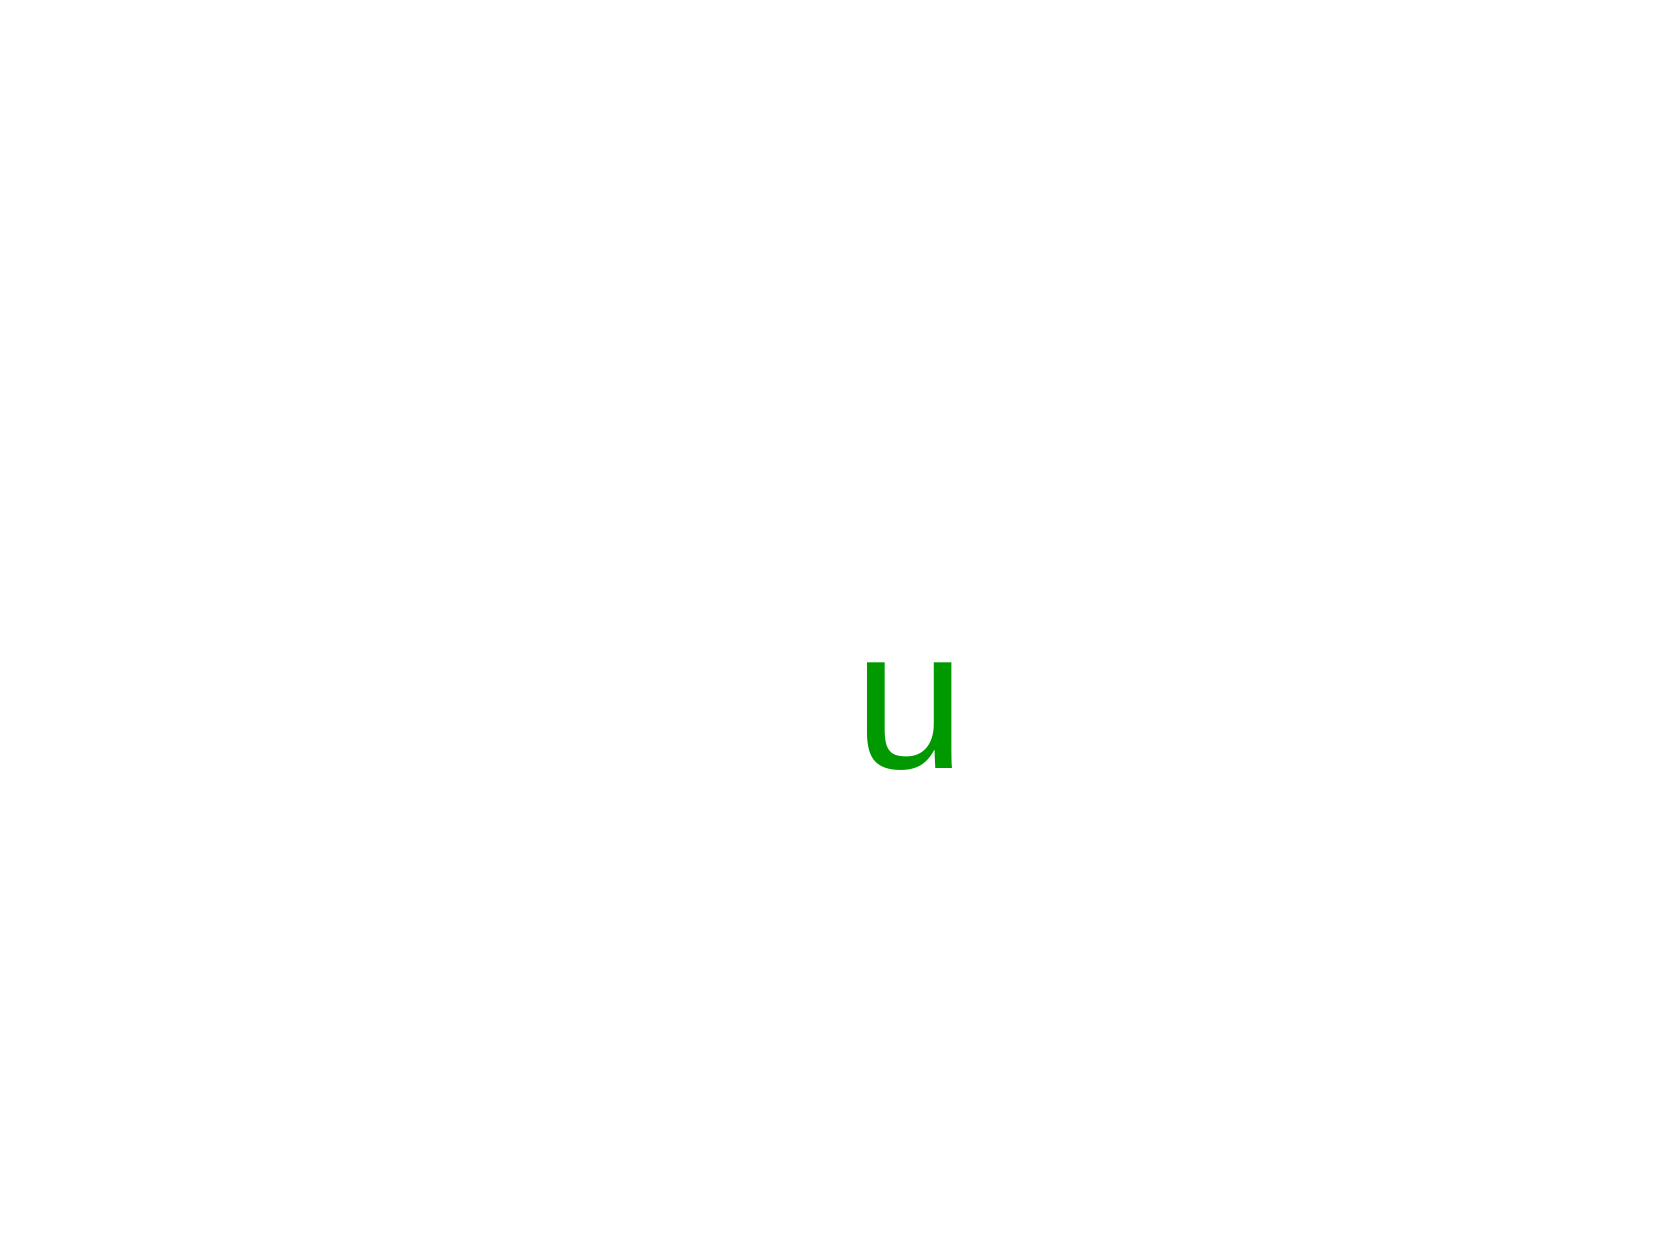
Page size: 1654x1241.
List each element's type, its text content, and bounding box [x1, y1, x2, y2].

subtitle u [82, 290, 1571, 1109]
